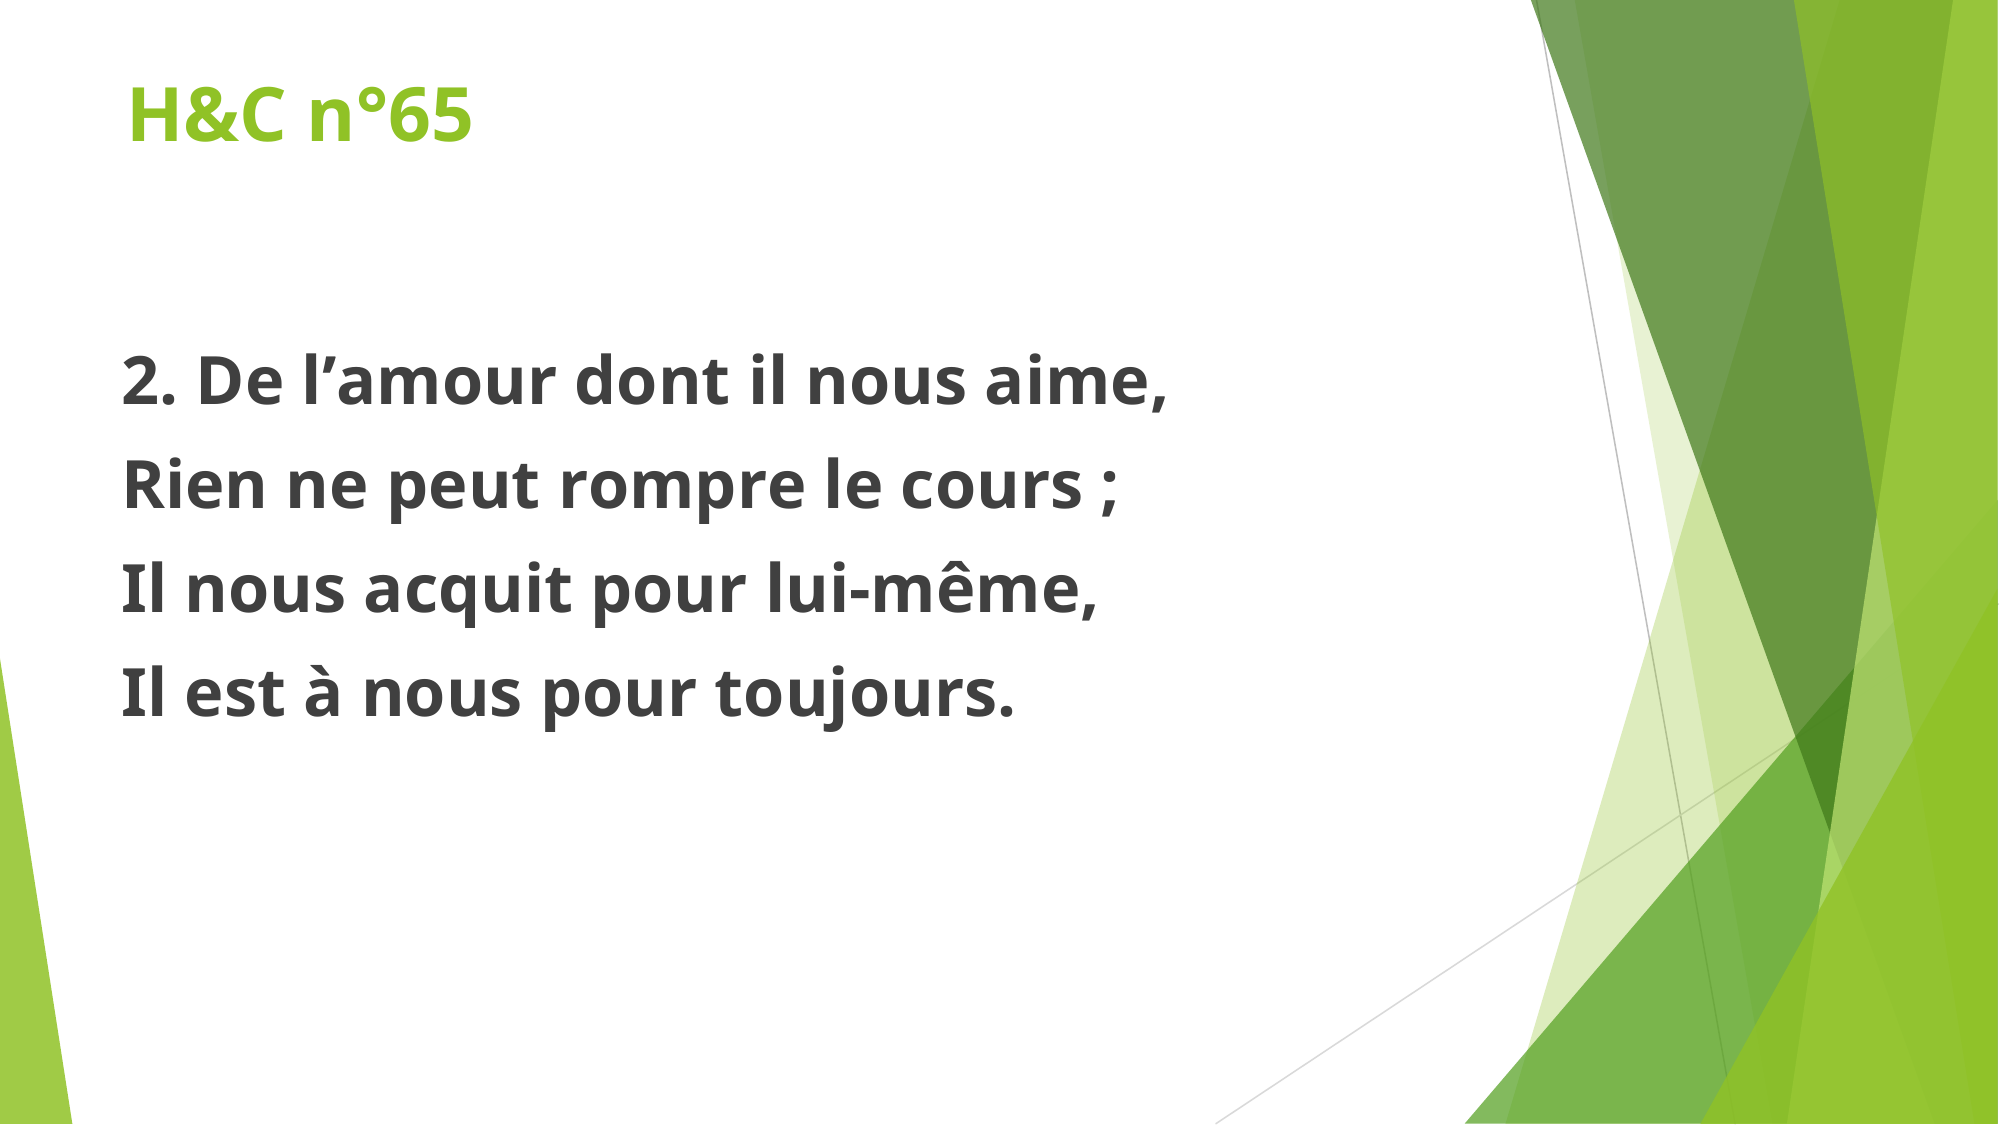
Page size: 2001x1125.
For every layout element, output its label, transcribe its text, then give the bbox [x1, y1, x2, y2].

text_box 2. De l’amour dont il nous aime, Rien ne peut rompre le cours ; Il nous acquit pour lui-même, Il est à nous pour toujours. [106, 318, 1961, 1075]
text_box H&C n°65 [111, 59, 1522, 154]
